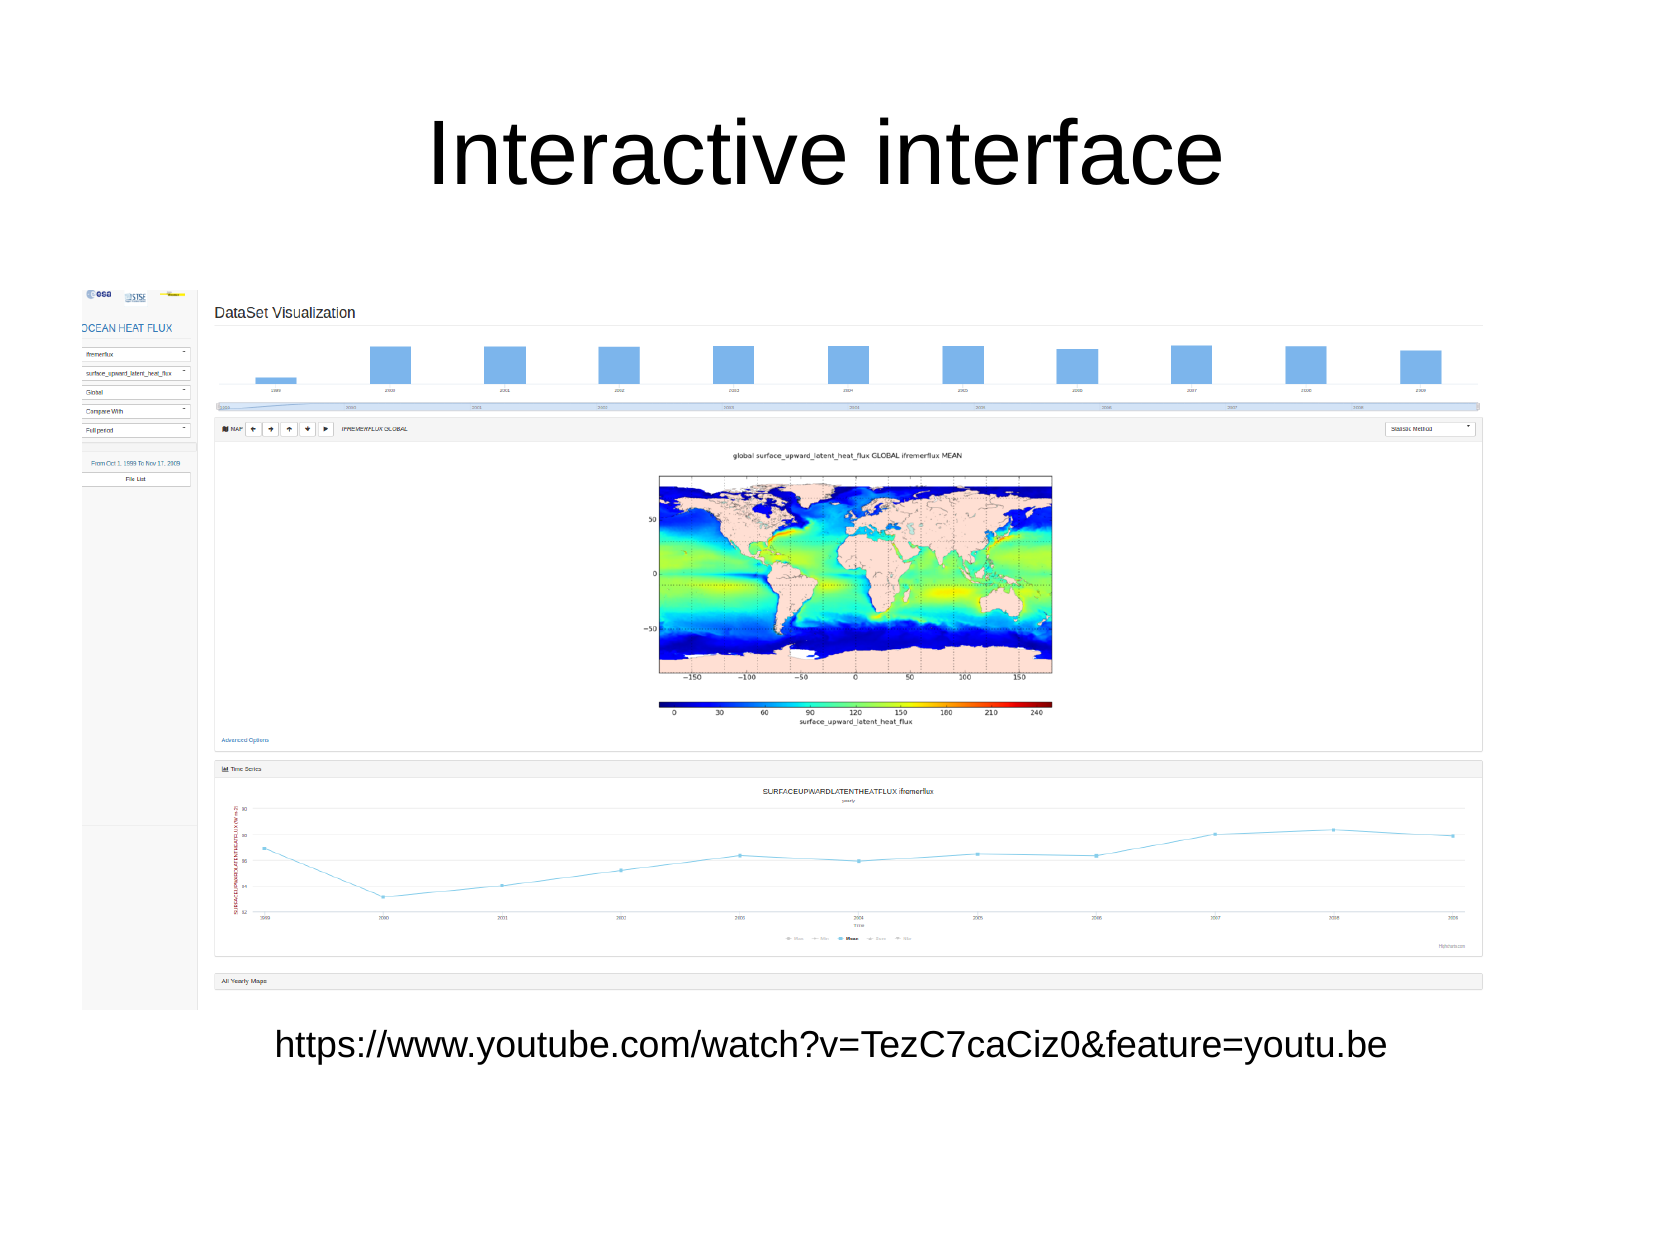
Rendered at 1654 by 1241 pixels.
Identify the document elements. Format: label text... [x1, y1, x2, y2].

picture [82, 290, 1571, 1010]
title Interactive interface [82, 49, 1571, 257]
text_box https://www.youtube.com/watch?v=TezC7caCiz0&feature=youtu.be [259, 1015, 1654, 1182]
